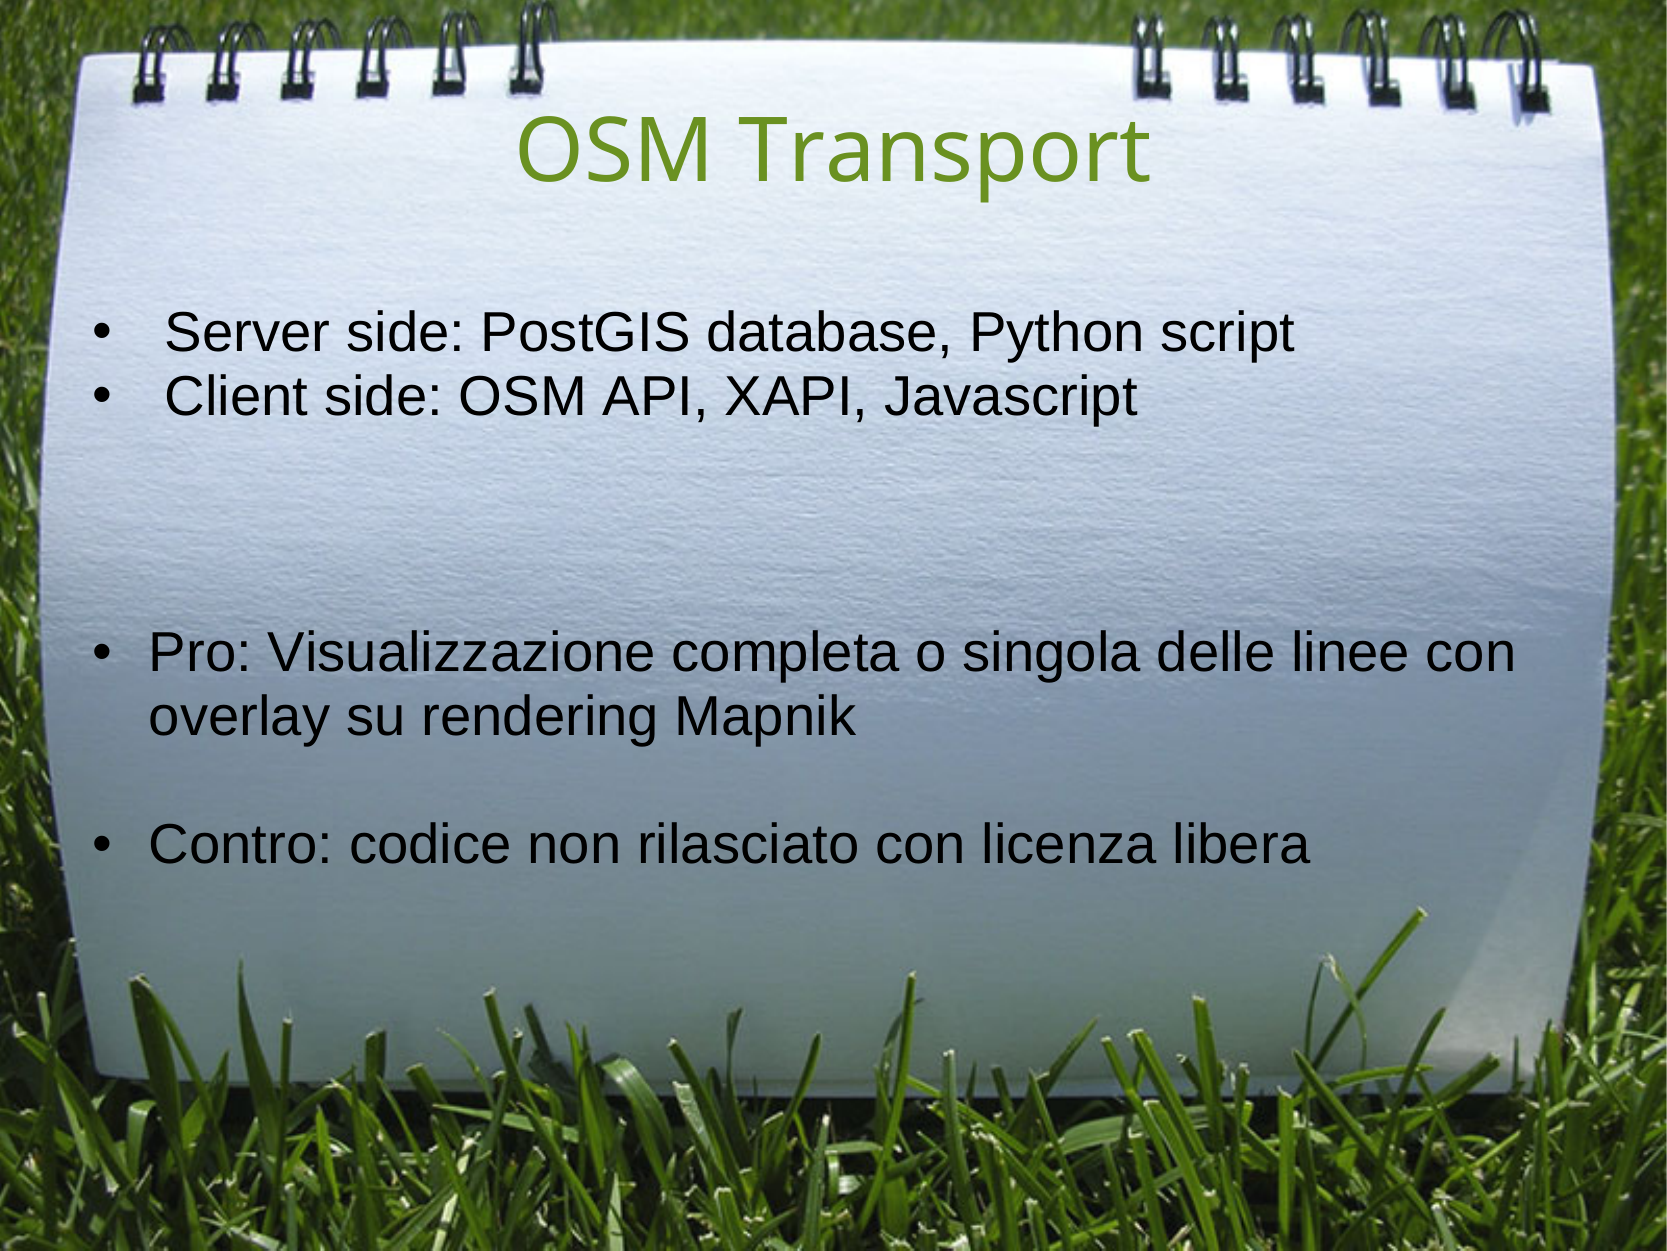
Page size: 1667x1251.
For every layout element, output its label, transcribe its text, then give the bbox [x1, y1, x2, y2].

list Server side: PostGIS database, Python script Client side: OSM API, XAPI, Javascript Pro: Visualizzazione completa o singola delle linee con overlay su rendering Mapnik Contro: codice non rilasciato con licenza libera [73, 300, 1593, 1201]
picture [0, 0, 1667, 1251]
title OSM Transport [40, 99, 1627, 251]
